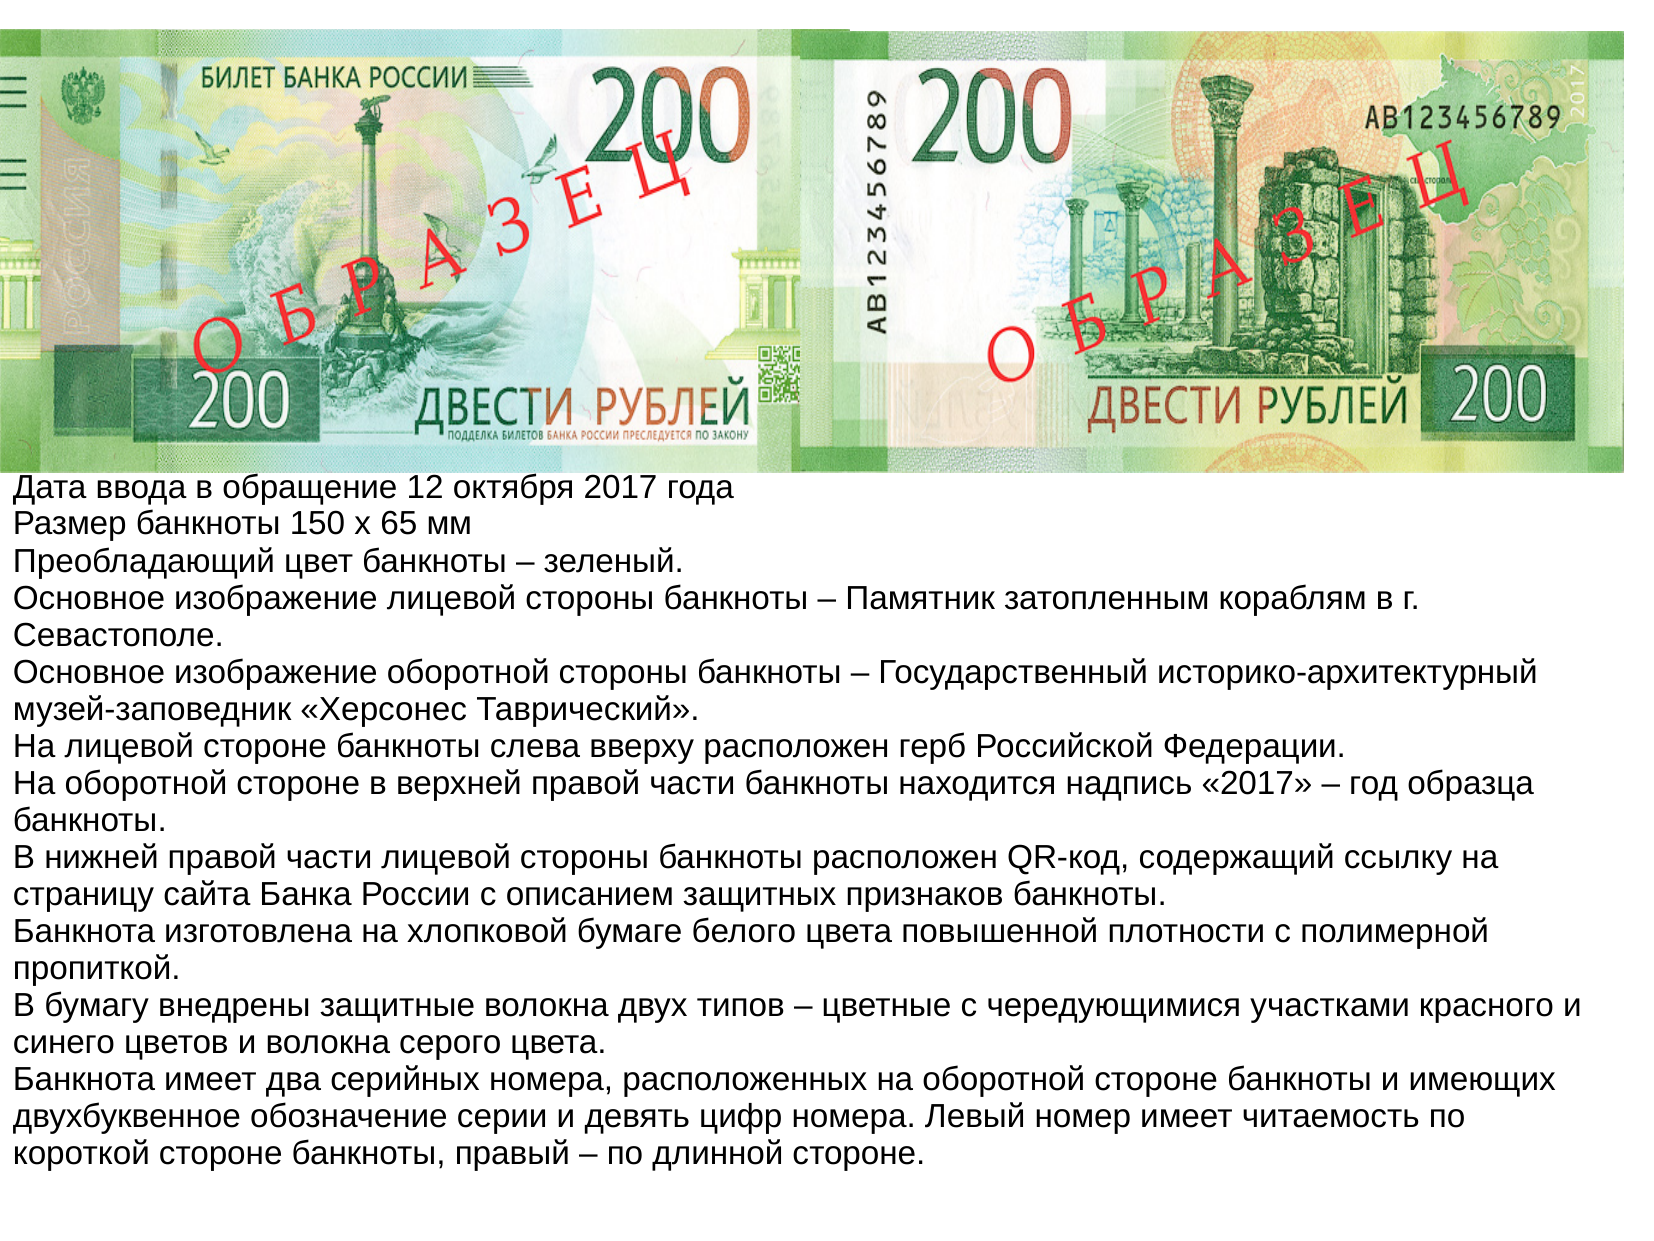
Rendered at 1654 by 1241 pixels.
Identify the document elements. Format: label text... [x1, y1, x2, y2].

text_box Дата ввода в обращение 12 октября 2017 года Размер банкноты 150 x 65 мм Преобладающий цвет банкноты – зеленый. Основное изображение лицевой стороны банкноты – Памятник затопленным кораблям в г. Севастополе. Основное изображение оборотной стороны банкноты – Государственный историко-архитектурный музей-заповедник «Херсонес Таврический». На лицевой стороне банкноты слева вверху расположен герб Российской Федерации. На оборотной стороне в верхней правой части банкноты находится надпись «2017» – год образца банкноты. В нижней правой части лицевой стороны банкноты расположен QR-код, содержащий ссылку на страницу сайта Банка России с описанием защитных признаков банкноты. Банкнота изготовлена на хлопковой бумаге белого цвета повышенной плотности с полимерной пропиткой. В бумагу внедрены защитные волокна двух типов – цветные с чередующимися участками красного и синего цветов и волокна серого цвета. Банкнота имеет два серийных номера, расположенных на оборотной стороне банкноты и имеющих двухбуквенное обозначение серии и девять цифр номера. Левый номер имеет читаемость по короткой стороне банкноты, правый – по длинной стороне. [0, 473, 1606, 1184]
picture [0, 29, 1624, 473]
